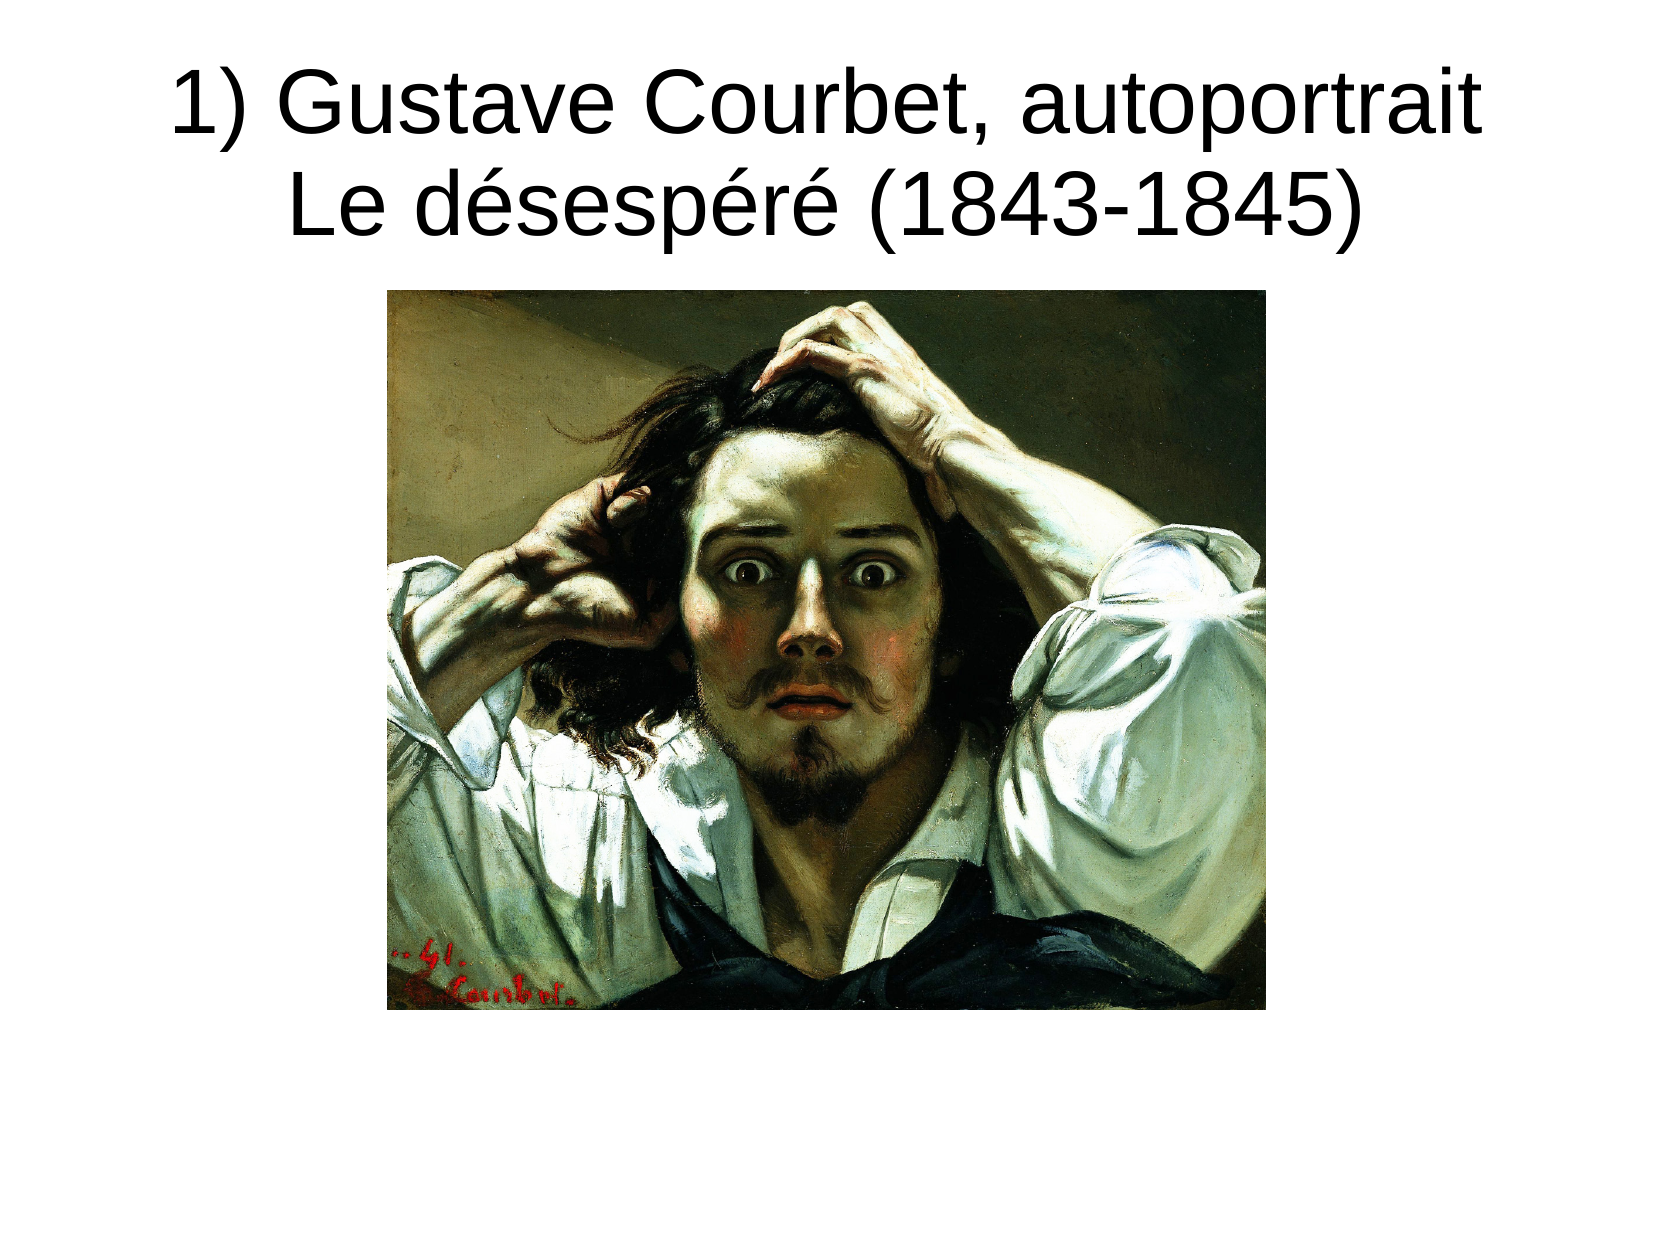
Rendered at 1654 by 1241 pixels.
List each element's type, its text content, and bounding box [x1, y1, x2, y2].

title 1) Gustave Courbet, autoportrait Le désespéré (1843-1845) [82, 49, 1571, 257]
picture [387, 290, 1266, 1010]
